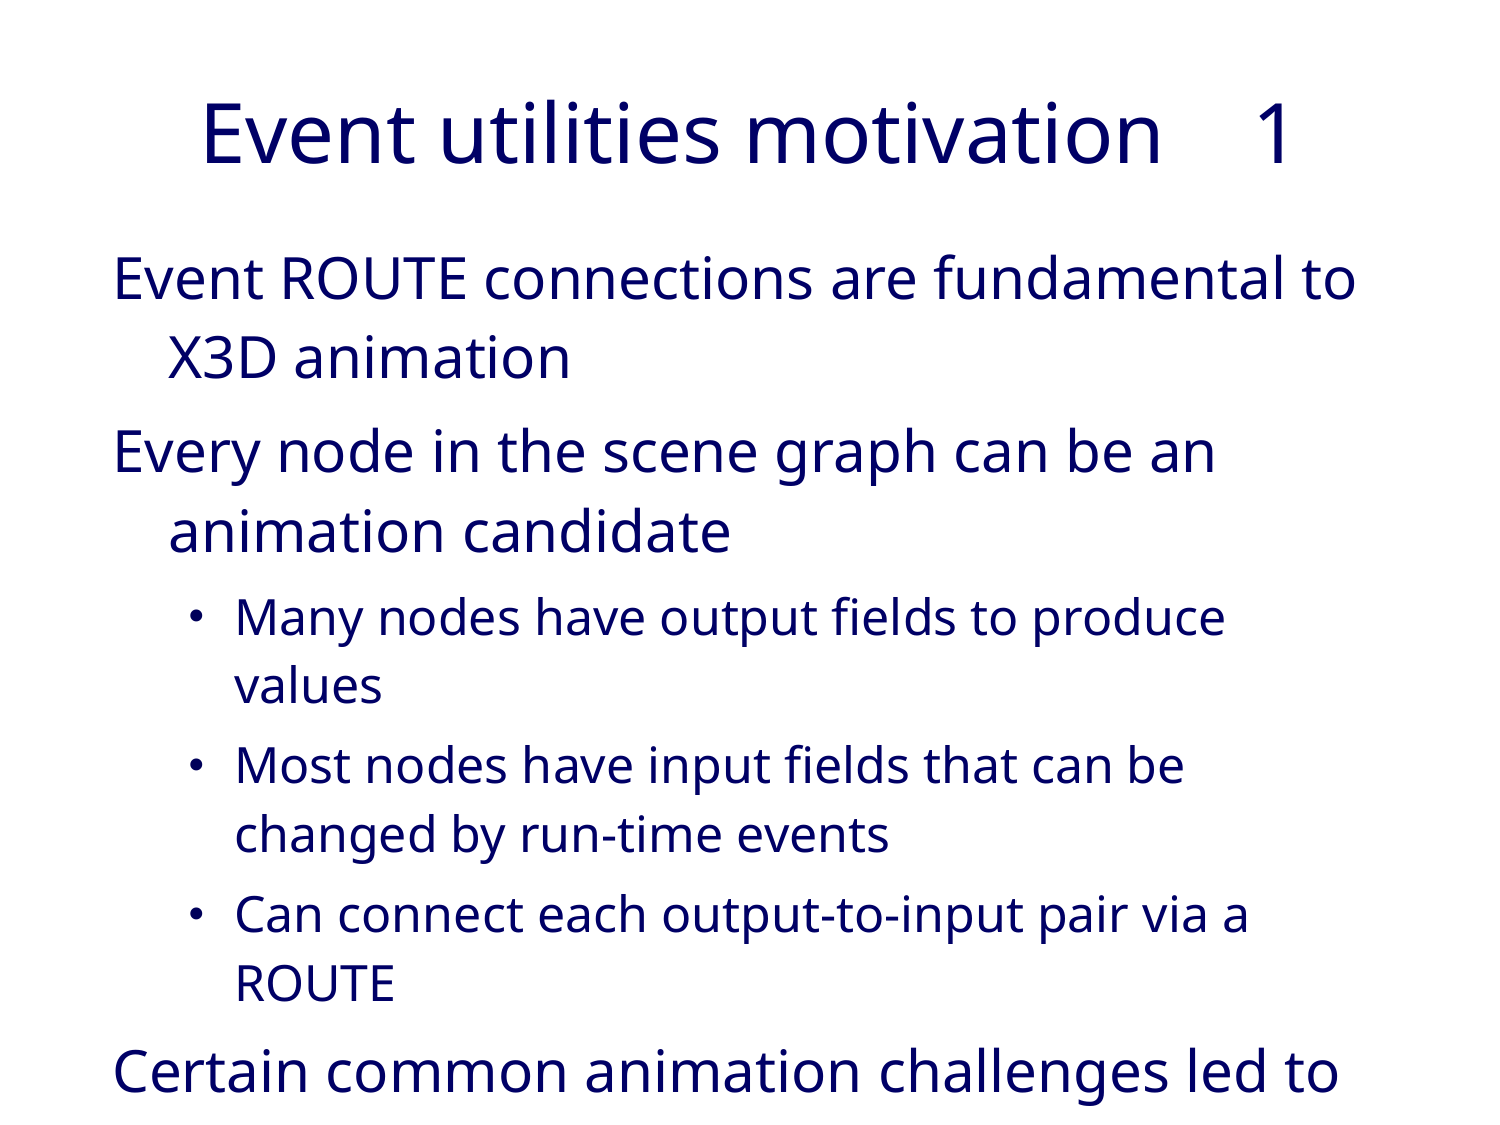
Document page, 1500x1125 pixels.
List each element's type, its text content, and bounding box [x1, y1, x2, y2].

list Event ROUTE connections are fundamental to X3D animation Every node in the scene graph can be an animation candidate Many nodes have output fields to produce values Most nodes have input fields that can be changed by run-time events Can connect each output-to-input pair via a ROUTE Certain common animation challenges led to development of event-utility node extensions to original X3D/VRML scene graph [112, 237, 1388, 1038]
title Event utilities motivation 1 [112, 37, 1388, 226]
